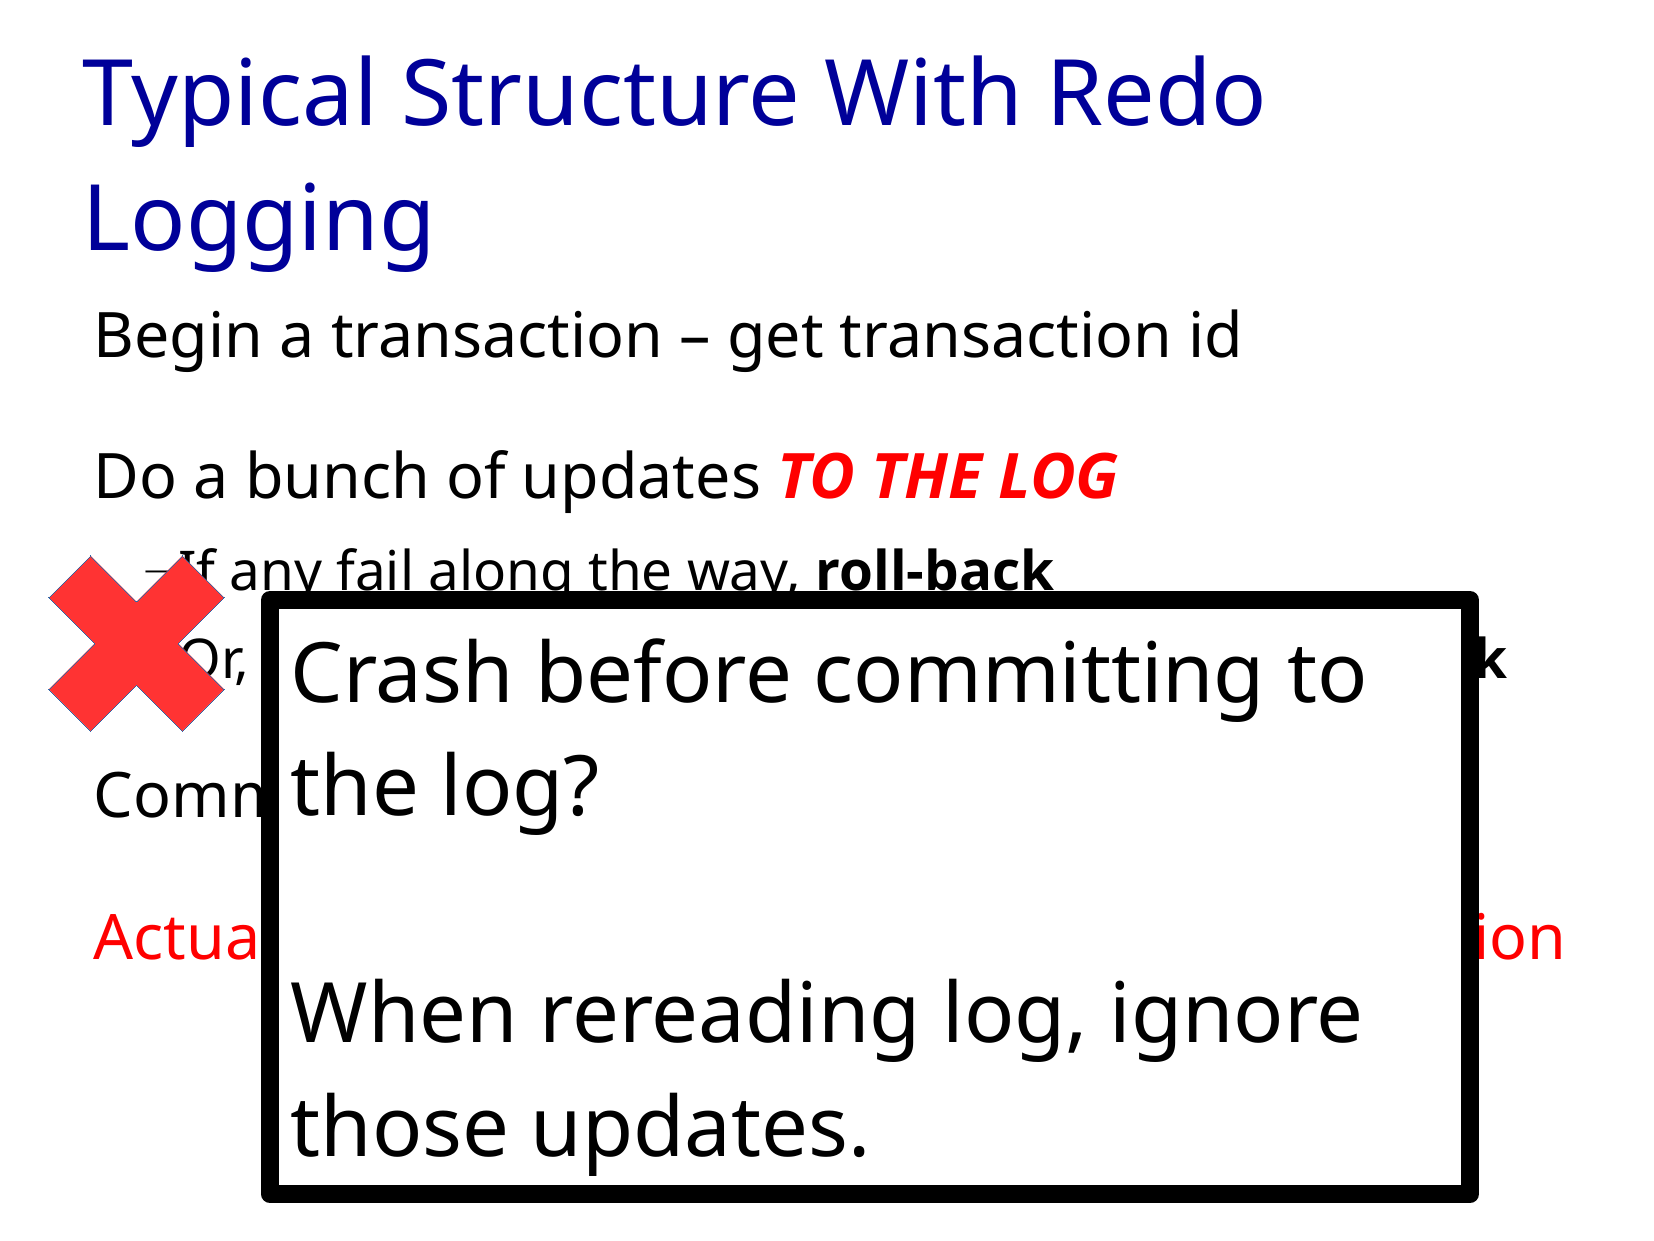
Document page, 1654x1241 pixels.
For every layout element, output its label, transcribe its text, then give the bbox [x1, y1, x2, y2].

list Begin a transaction – get transaction id Do a bunch of updates TO THE LOG If any fail along the way, roll-back Or, if any conflicts with other transactions, roll-back Commit the transaction TO THE LOG Actually do the the updates to the non-log version [60, 290, 1571, 1096]
text_box [48, 555, 225, 732]
text_box Crash before committing to the log? When rereading log, ignore those updates. [270, 600, 1471, 1086]
title Typical Structure With Redo Logging [82, 49, 1571, 257]
